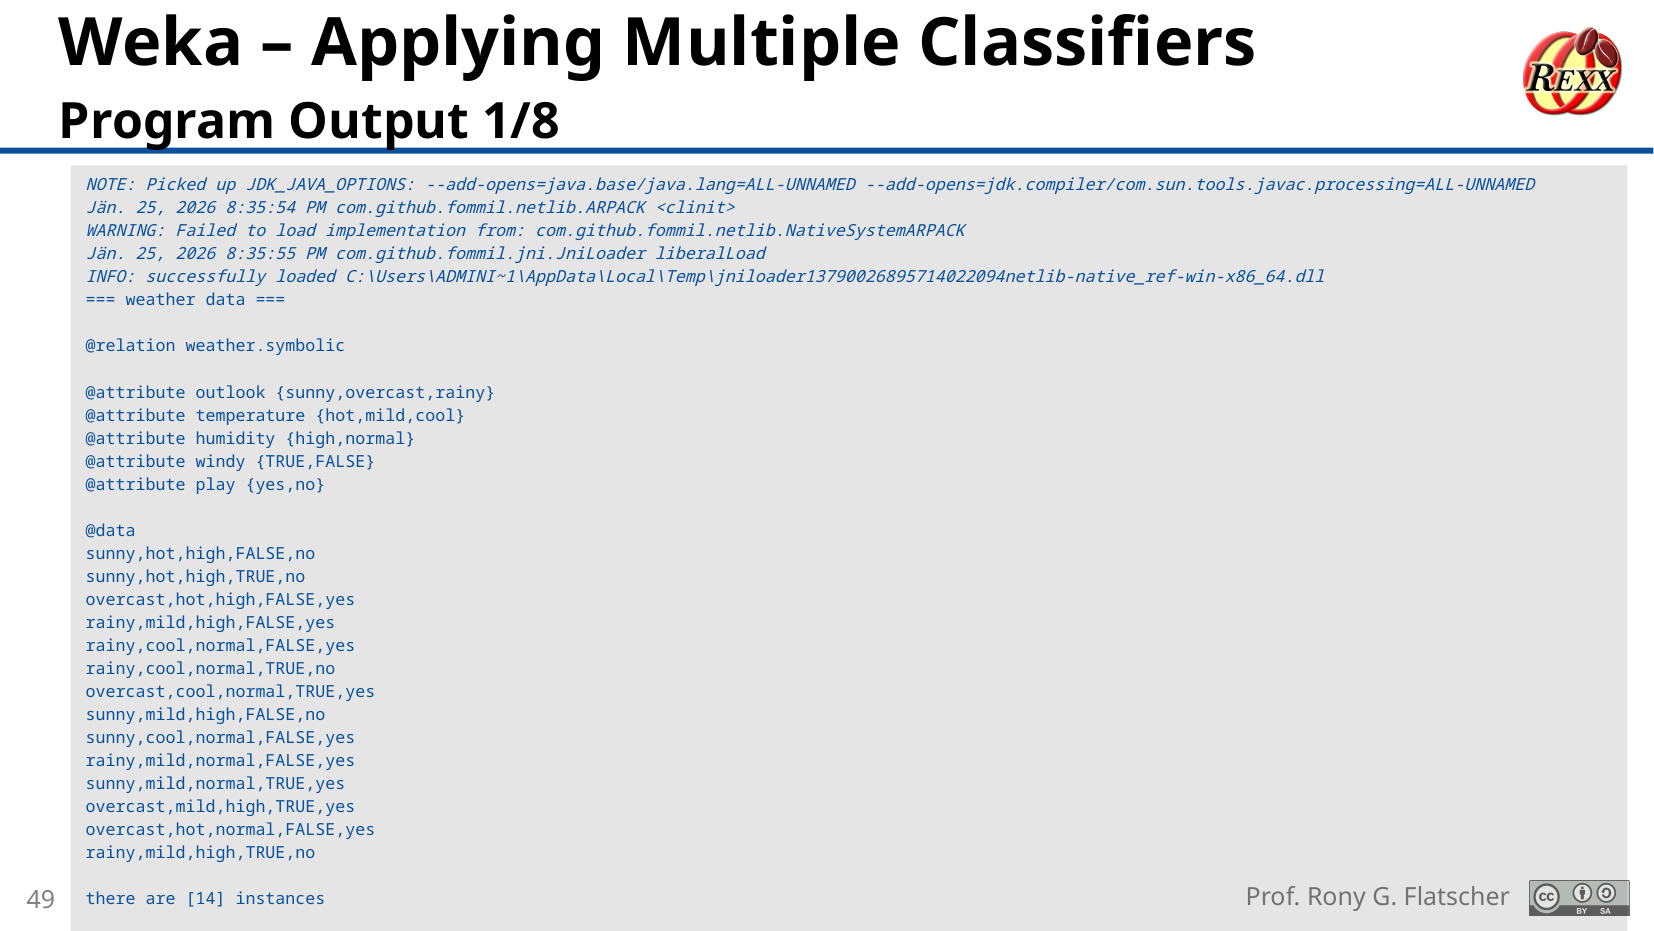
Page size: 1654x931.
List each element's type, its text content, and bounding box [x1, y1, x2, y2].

title Weka – Applying Multiple Classifiers Program Output 1/8 [0, 0, 1625, 150]
text_box NOTE: Picked up JDK_JAVA_OPTIONS: --add-opens=java.base/java.lang=ALL-UNNAMED --add-opens=jdk.compiler/com.sun.tools.javac.processing=ALL-UNNAMED Jän. 25, 2026 8:35:54 PM com.github.fommil.netlib.ARPACK <clinit> WARNING: Failed to load implementation from: com.github.fommil.netlib.NativeSystemARPACK Jän. 25, 2026 8:35:55 PM com.github.fommil.jni.JniLoader liberalLoad INFO: successfully loaded C:\Users\ADMINI~1\AppData\Local\Temp\jniloader13790026895714022094netlib-native_ref-win-x86_64.dll === weather data === @relation weather.symbolic @attribute outlook {sunny,overcast,rainy} @attribute temperature {hot,mild,cool} @attribute humidity {high,normal} @attribute windy {TRUE,FALSE} @attribute play {yes,no} @data sunny,hot,high,FALSE,no sunny,hot,high,TRUE,no overcast,hot,high,FALSE,yes rainy,mild,high,FALSE,yes rainy,cool,normal,FALSE,yes rainy,cool,normal,TRUE,no overcast,cool,normal,TRUE,yes sunny,mild,high,FALSE,no sunny,cool,normal,FALSE,yes rainy,mild,normal,FALSE,yes sunny,mild,normal,TRUE,yes overcast,mild,high,TRUE,yes overcast,hot,normal,FALSE,yes rainy,mild,high,TRUE,no there are [14] instances … continued … [70, 165, 1628, 920]
